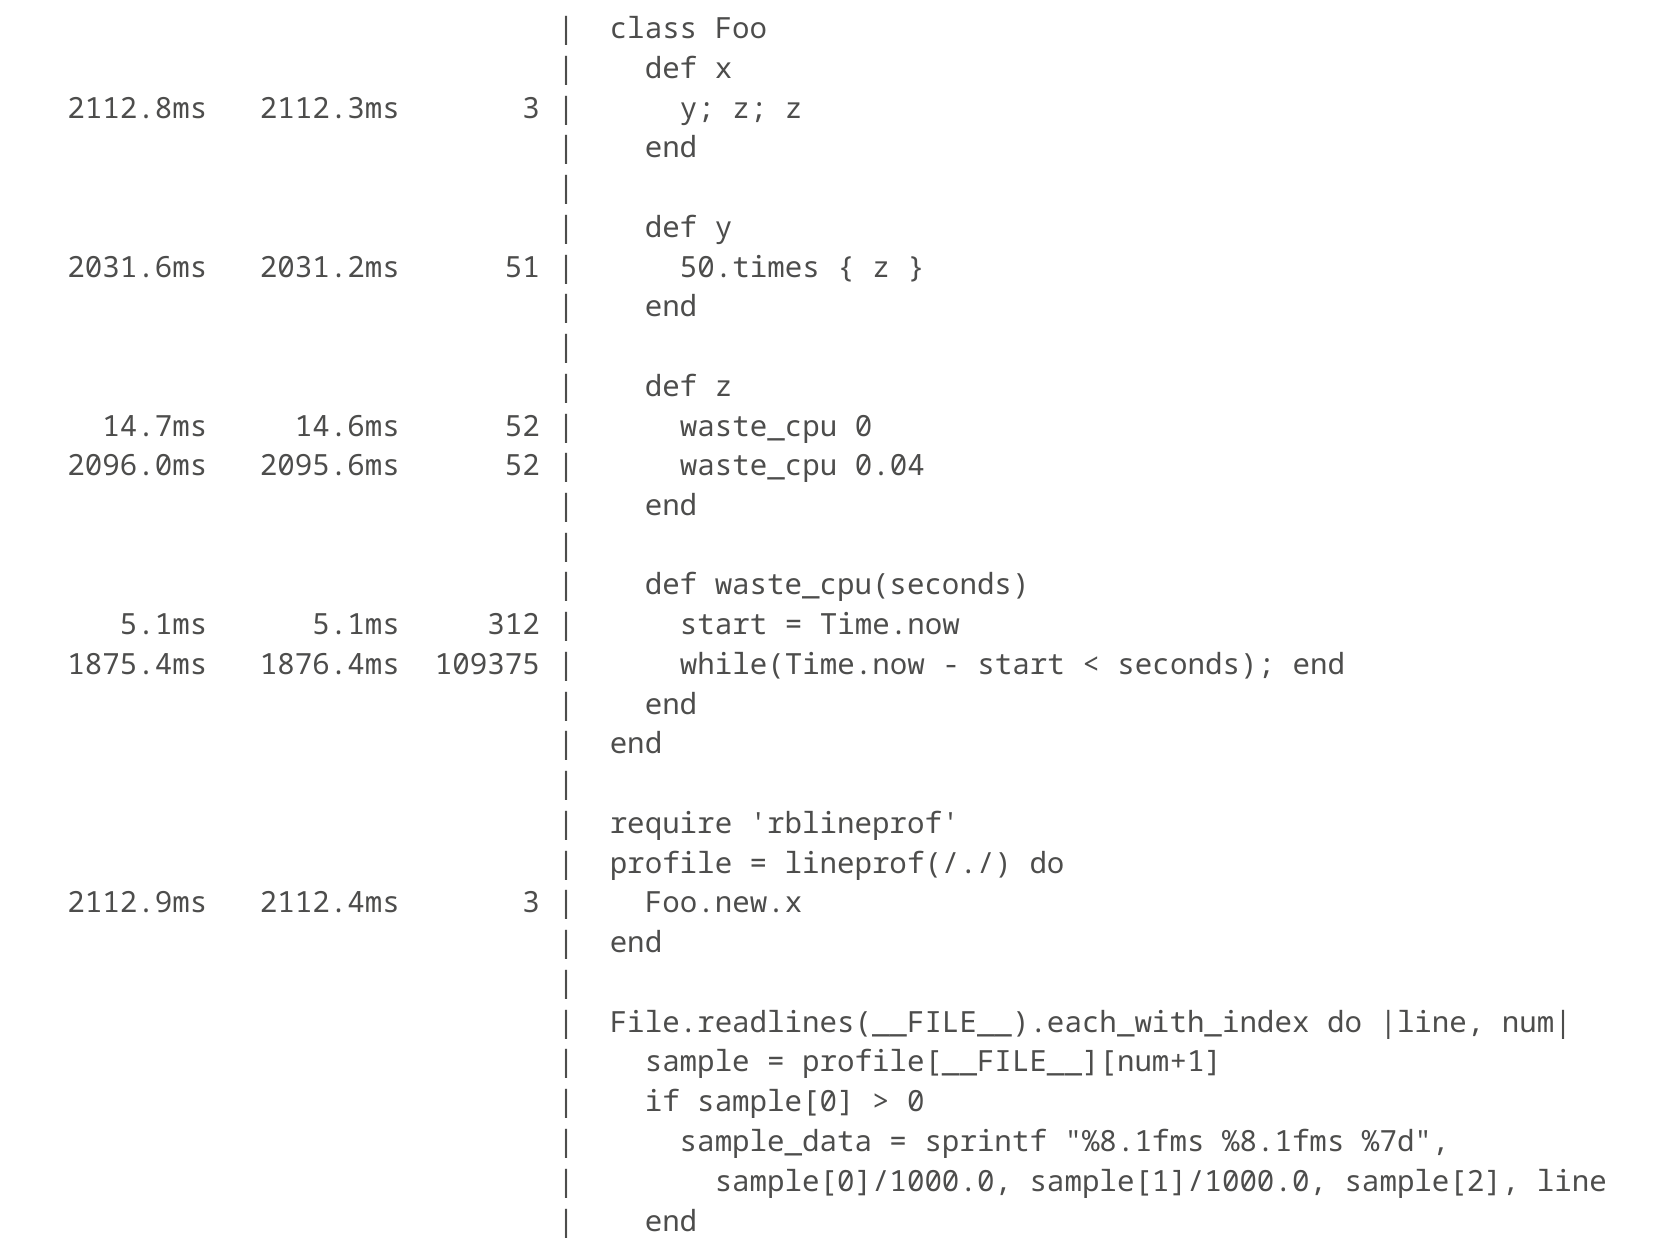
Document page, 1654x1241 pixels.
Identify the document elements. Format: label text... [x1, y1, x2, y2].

text_box | class Foo | def x 2112.8ms 2112.3ms 3 | y; z; z | end | | def y 2031.6ms 2031.2ms 51 | 50.times { z } | end | | def z 14.7ms 14.6ms 52 | waste_cpu 0 2096.0ms 2095.6ms 52 | waste_cpu 0.04 | end | | def waste_cpu(seconds) 5.1ms 5.1ms 312 | start = Time.now 1875.4ms 1876.4ms 109375 | while(Time.now - start < seconds); end | end | end | | require 'rblineprof' | profile = lineprof(/./) do 2112.9ms 2112.4ms 3 | Foo.new.x | end | | File.readlines(__FILE__).each_with_index do |line, num| | sample = profile[__FILE__][num+1] | if sample[0] > 0 | sample_data = sprintf "%8.1fms %8.1fms %7d", | sample[0]/1000.0, sample[1]/1000.0, sample[2], line | end | printf "%30s | %s", sample_data, line | end [0, 0, 1653, 1241]
